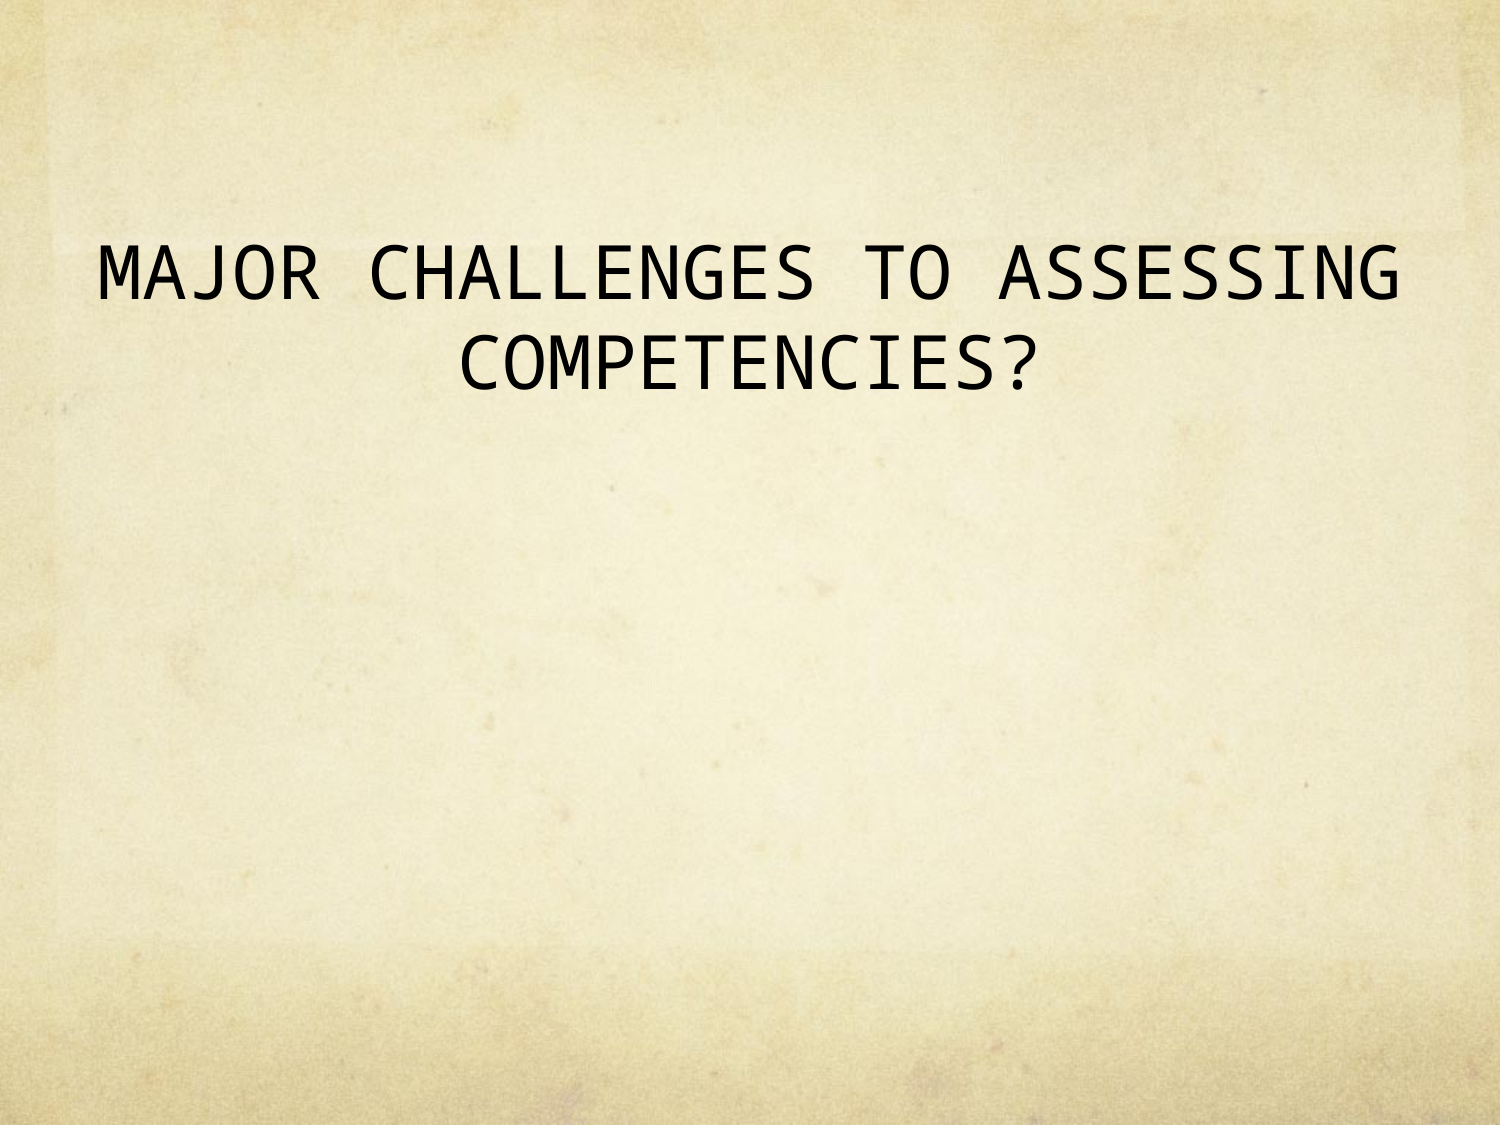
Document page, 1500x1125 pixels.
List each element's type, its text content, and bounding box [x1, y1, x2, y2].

title MAJOR CHALLENGES TO ASSESSING COMPETENCIES? [75, 115, 1426, 513]
picture [0, 0, 1500, 1125]
